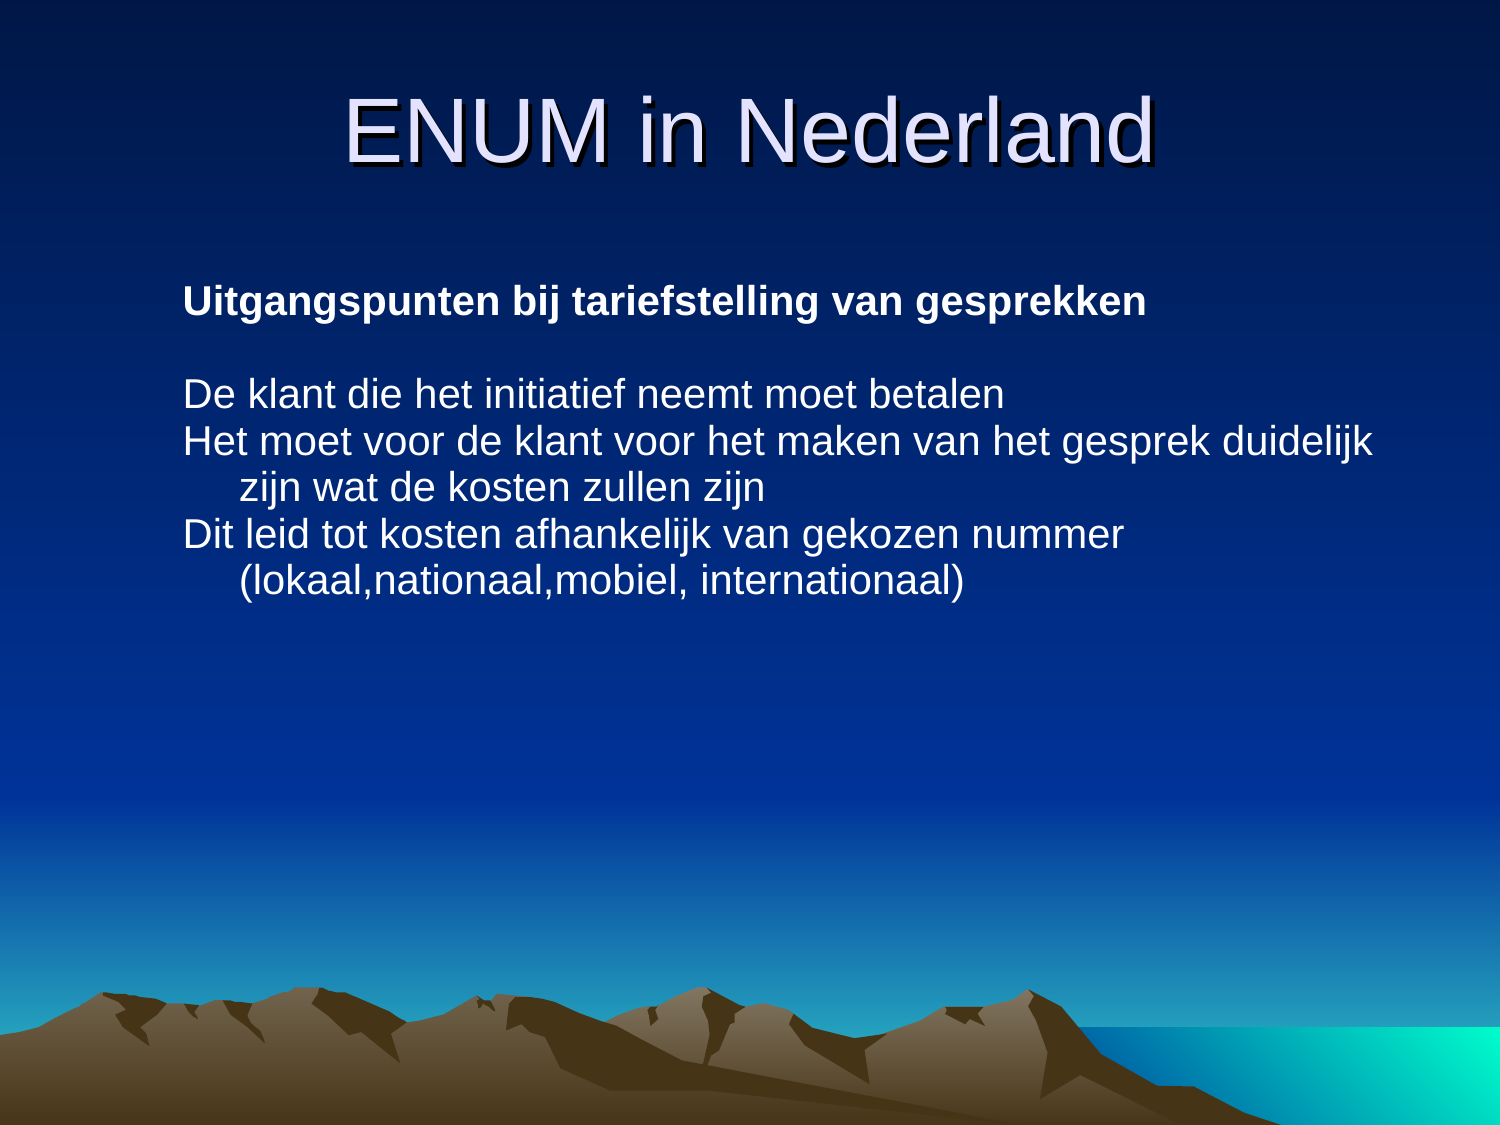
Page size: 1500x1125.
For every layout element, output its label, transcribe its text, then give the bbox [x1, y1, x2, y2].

text_box Uitgangspunten bij tariefstelling van gesprekken De klant die het initiatief neemt moet betalen Het moet voor de klant voor het maken van het gesprek duidelijk zijn wat de kosten zullen zijn Dit leid tot kosten afhankelijk van gekozen nummer (lokaal,nationaal,mobiel, internationaal) [167, 270, 1424, 658]
title ENUM in Nederland [75, 37, 1426, 225]
